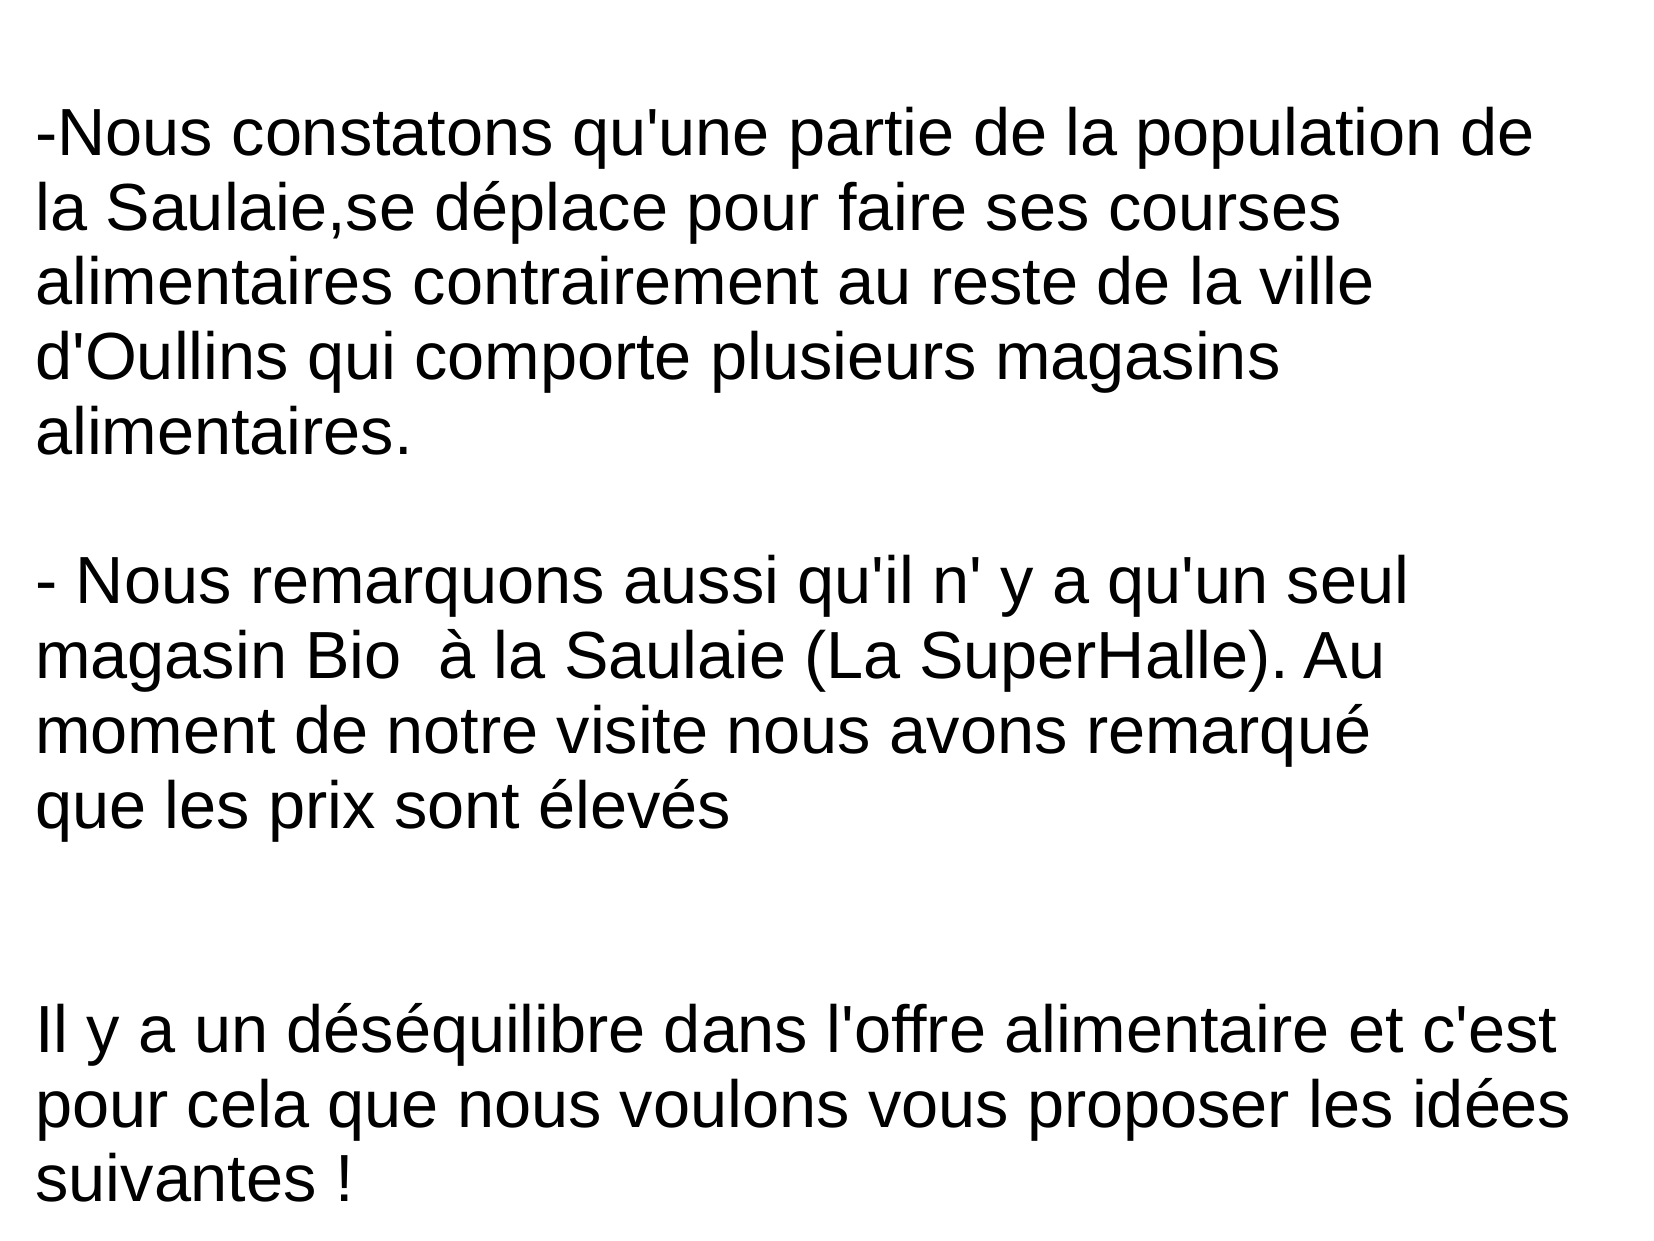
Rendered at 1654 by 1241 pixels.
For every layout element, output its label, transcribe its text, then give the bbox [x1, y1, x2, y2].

title -Nous constatons qu'une partie de la population de la Saulaie,se déplace pour faire ses courses alimentaires contrairement au reste de la ville d'Oullins qui comporte plusieurs magasins alimentaires. - Nous remarquons aussi qu'il n' y a qu'un seul magasin Bio à la Saulaie (La SuperHalle). Au moment de notre visite nous avons remarqué que les prix sont élevés Il y a un déséquilibre dans l'offre alimentaire et c'est pour cela que nous voulons vous proposer les idées suivantes ! [35, 35, 1607, 1241]
